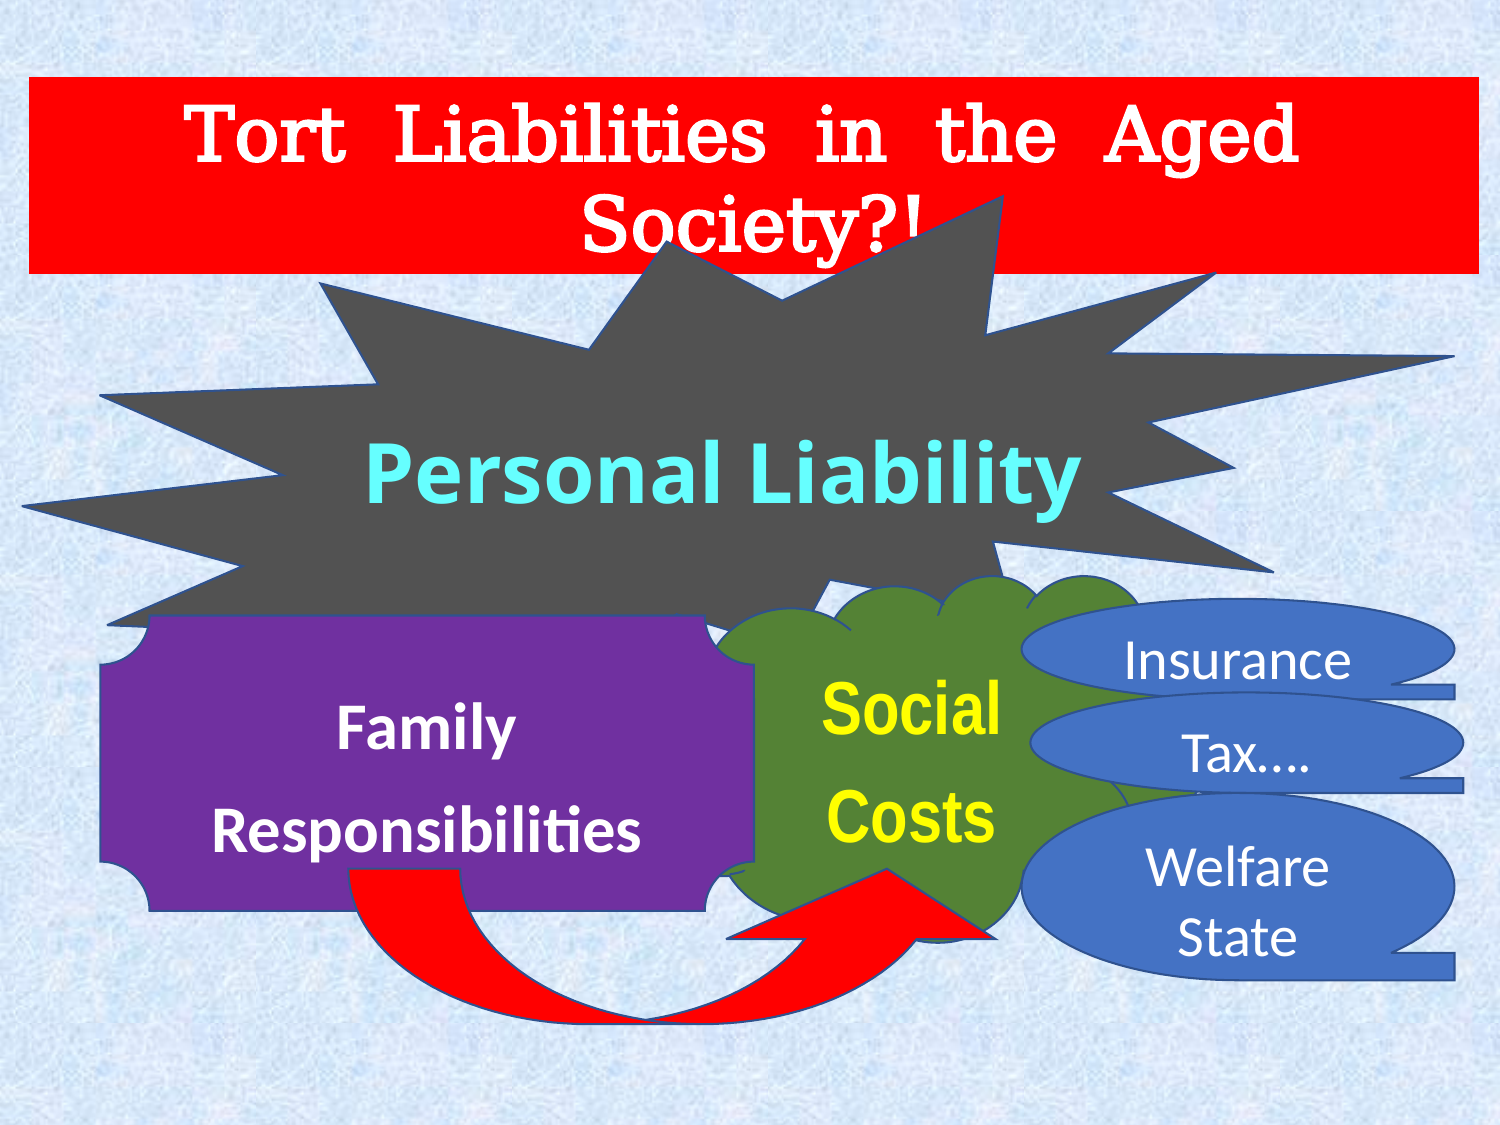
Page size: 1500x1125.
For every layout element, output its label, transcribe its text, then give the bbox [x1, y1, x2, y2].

text_box Social Costs [716, 576, 1197, 931]
text_box Tax…. [1030, 692, 1464, 793]
text_box Family Responsibilities [100, 615, 755, 911]
text_box [348, 868, 996, 1025]
text_box Insurance [1021, 598, 1455, 700]
text_box Tort Liabilities in the Aged Society?! [29, 78, 1479, 273]
text_box Personal Liability [348, 413, 1098, 528]
text_box Welfare State [1021, 792, 1455, 981]
text_box [21, 196, 1455, 631]
